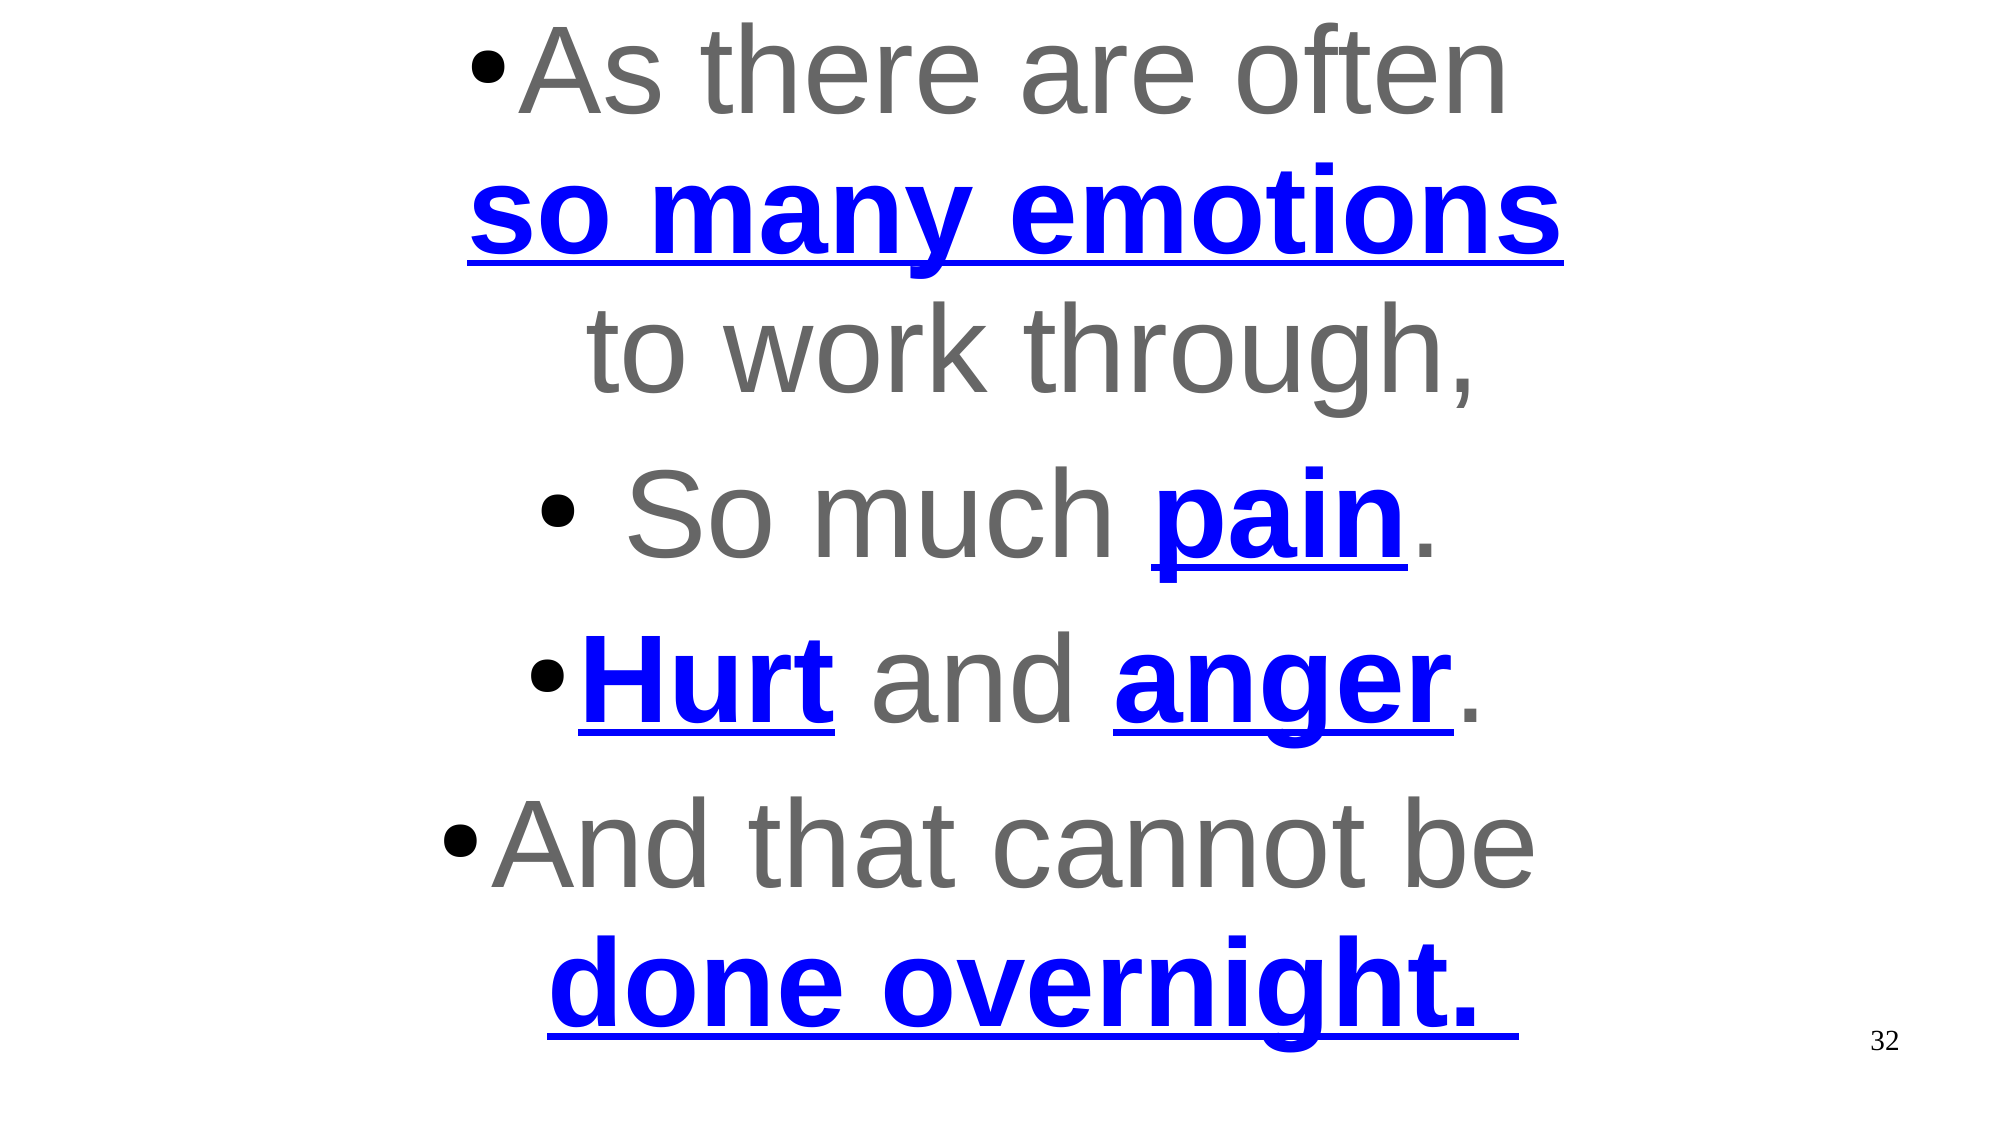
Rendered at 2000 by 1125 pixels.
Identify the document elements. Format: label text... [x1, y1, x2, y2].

list As there are often so many emotions to work through, So much pain. Hurt and anger. And that cannot be done overnight. [0, 0, 1996, 1123]
